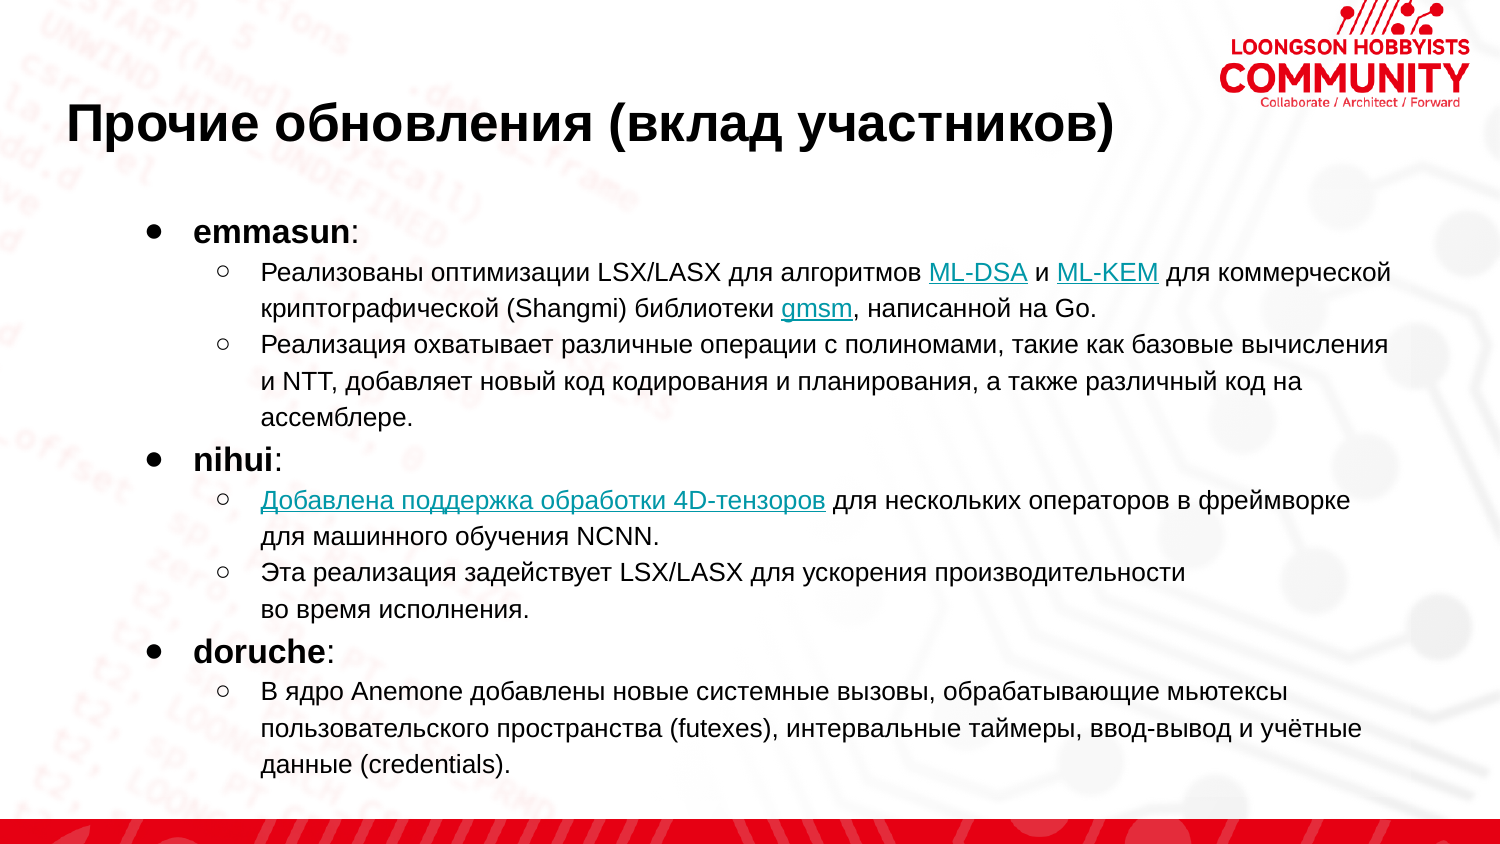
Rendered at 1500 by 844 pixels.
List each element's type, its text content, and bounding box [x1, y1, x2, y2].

picture [0, 0, 1500, 844]
list emmasun: Реализованы оптимизации LSX/LASX для алгоритмов ML-DSA и ML-KEM для коммерческой криптографической (Shangmi) библиотеки gmsm, написанной на Go. Реализация охватывает различные операции с полиномами, такие как базовые вычисления и NTT, добавляет новый код кодирования и планирования, а также различный код на ассемблере. nihui: Добавлена поддержка обработки 4D-тензоров для нескольких операторов в фреймворке для машинного обучения NCNN. Эта реализация задействует LSX/LASX для ускорения производительности во время исполнения. doruche: В ядро Anemone добавлены новые системные вызовы, обрабатывающие мьютексы пользовательского пространства (futexes), интервальные таймеры, ввод-вывод и учётные данные (credentials). [110, 189, 1411, 797]
title Прочие обновления (вклад участников) [51, 72, 1449, 167]
